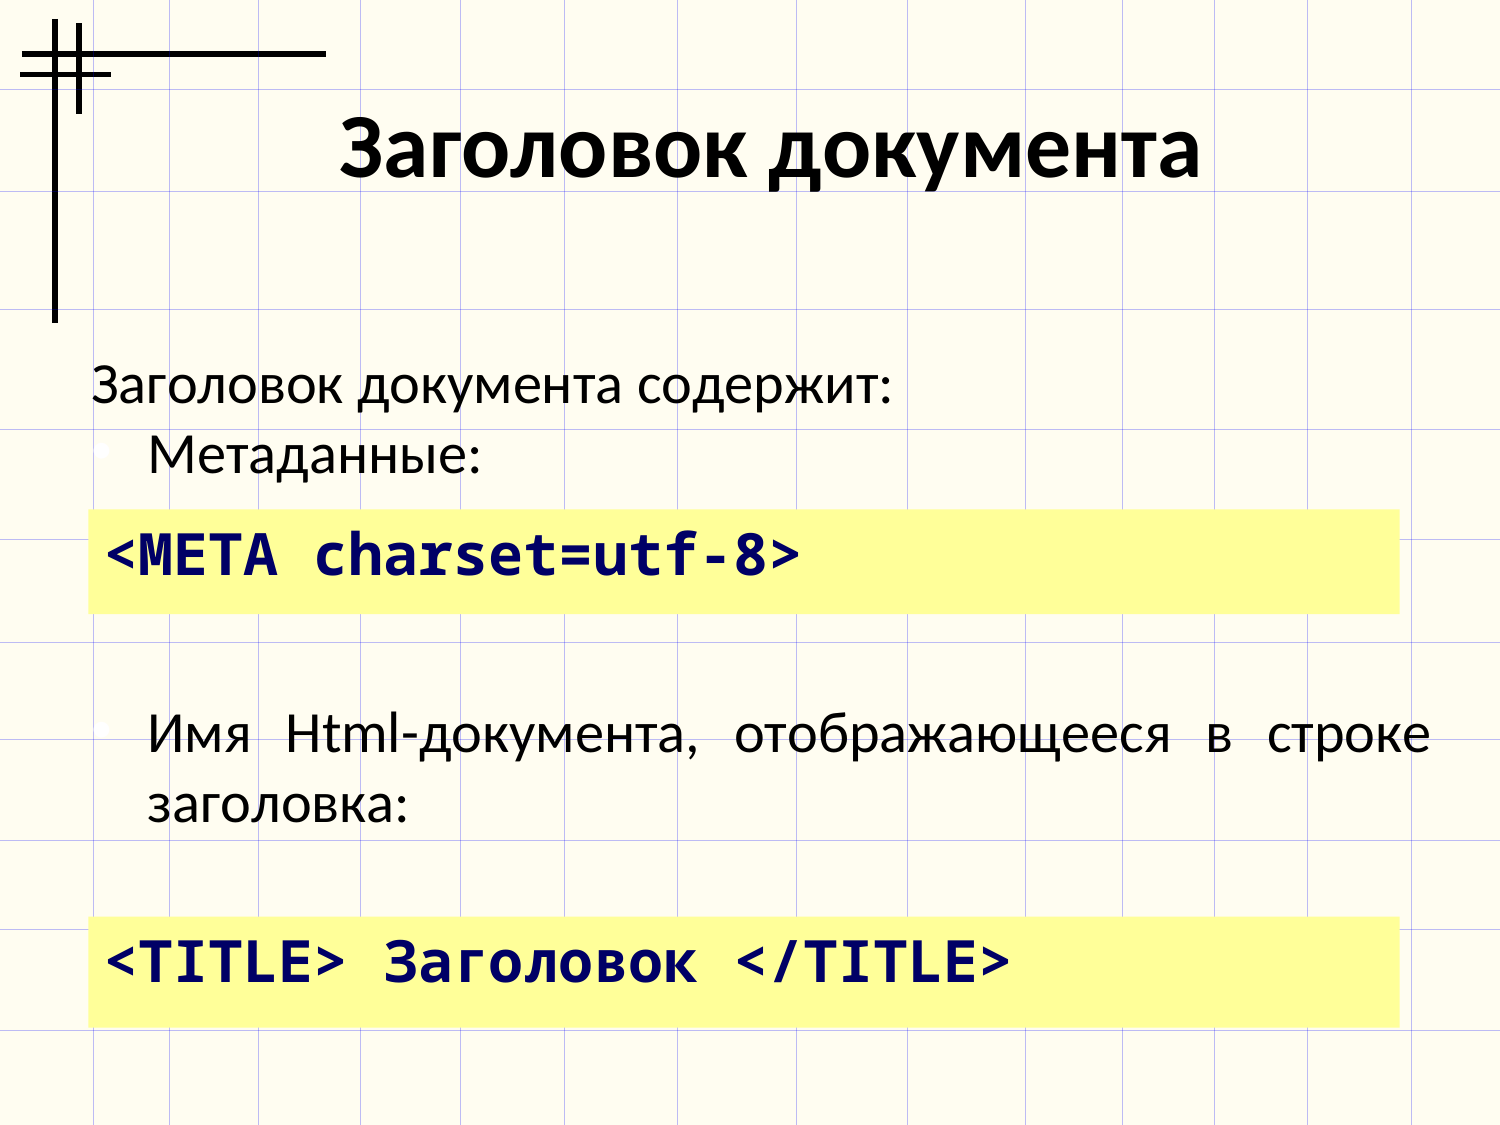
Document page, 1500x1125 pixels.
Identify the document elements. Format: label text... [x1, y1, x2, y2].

text_box Заголовок документа содержит: Метаданные: [76, 337, 1447, 493]
text_box Имя Html-документа, отображающееся в строке заголовка: [76, 686, 1447, 843]
title Заголовок документа [75, 75, 1426, 207]
text_box <TITLE> Заголовок </TITLE> [88, 916, 1400, 1028]
list <META charset=utf-8> [88, 509, 1400, 615]
